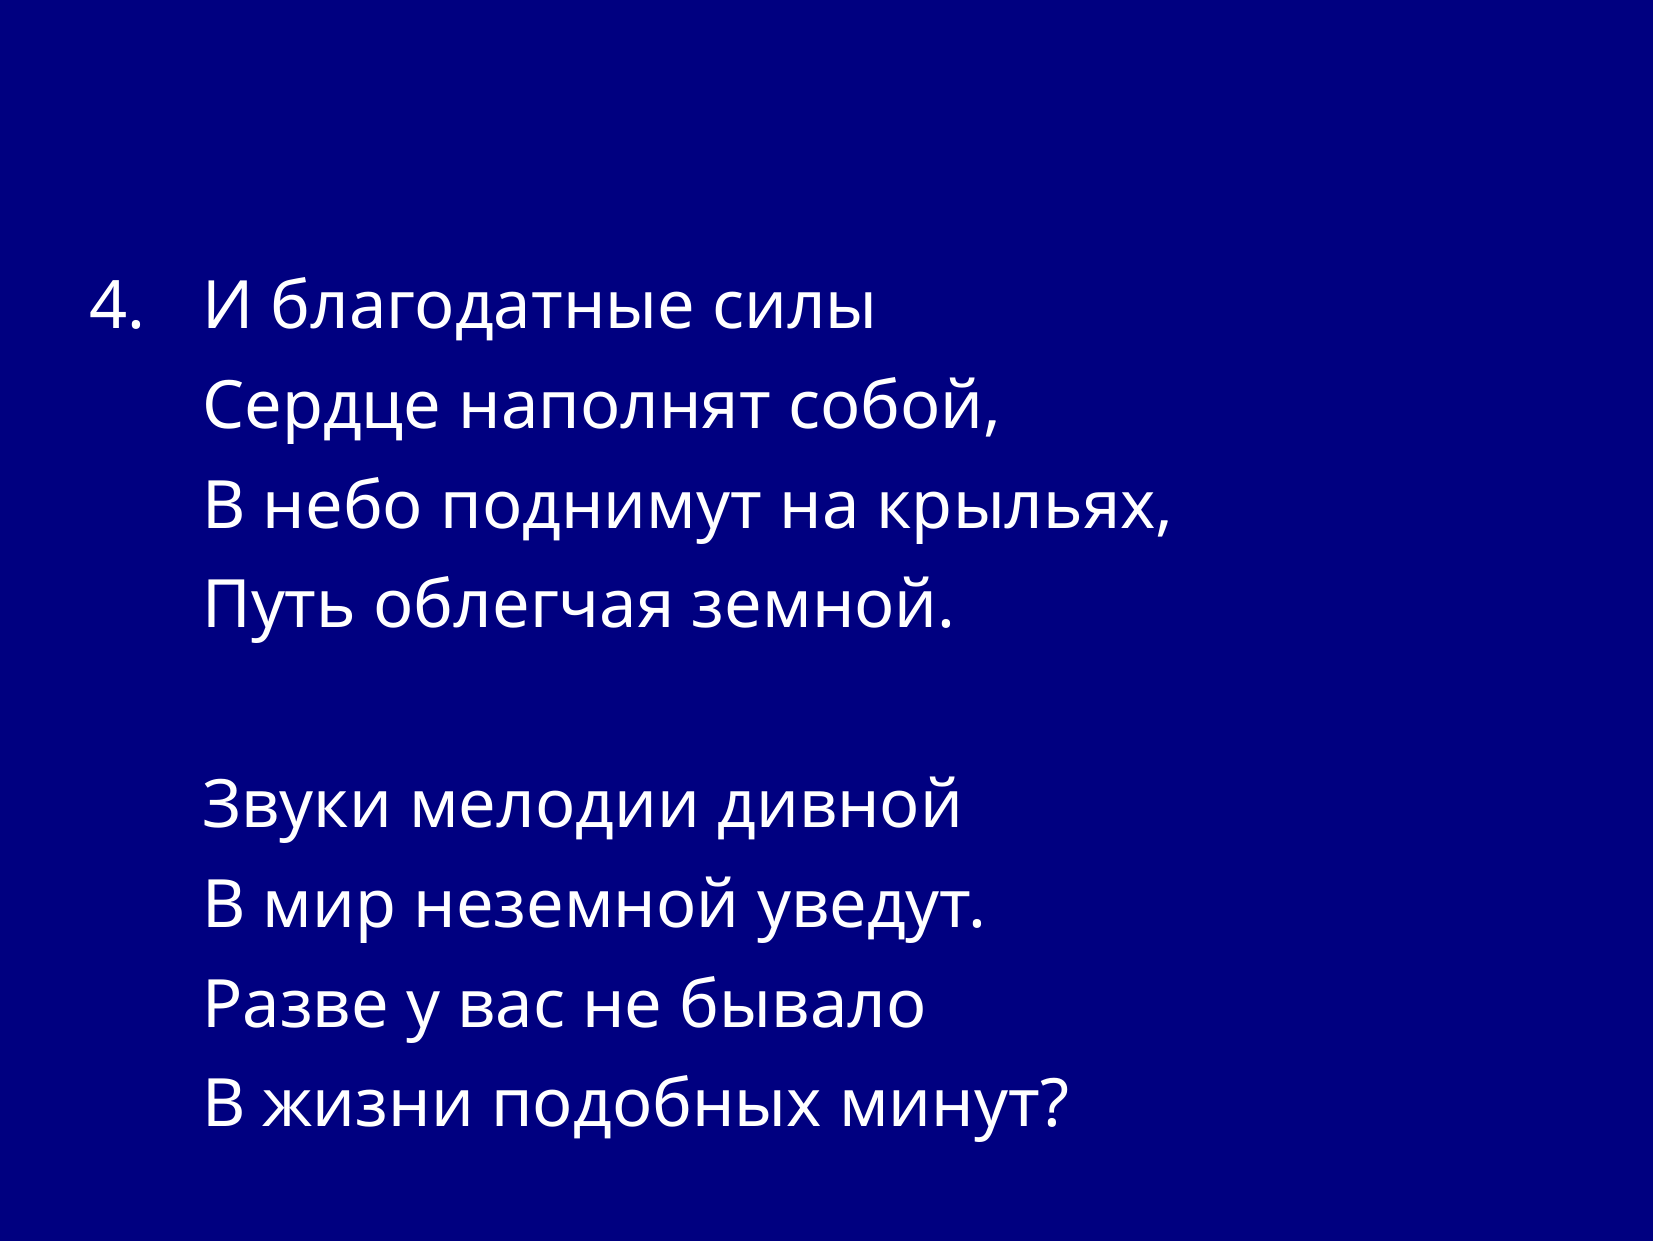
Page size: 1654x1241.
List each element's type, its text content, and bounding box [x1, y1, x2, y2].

text_box 4. И благодатные силы Сердце наполнят собой, В небо поднимут на крыльях, Путь облегчая земной. Звуки мелодии дивной В мир неземной уведут. Разве у вас не бывало В жизни подобных минут? [75, 150, 1576, 1163]
